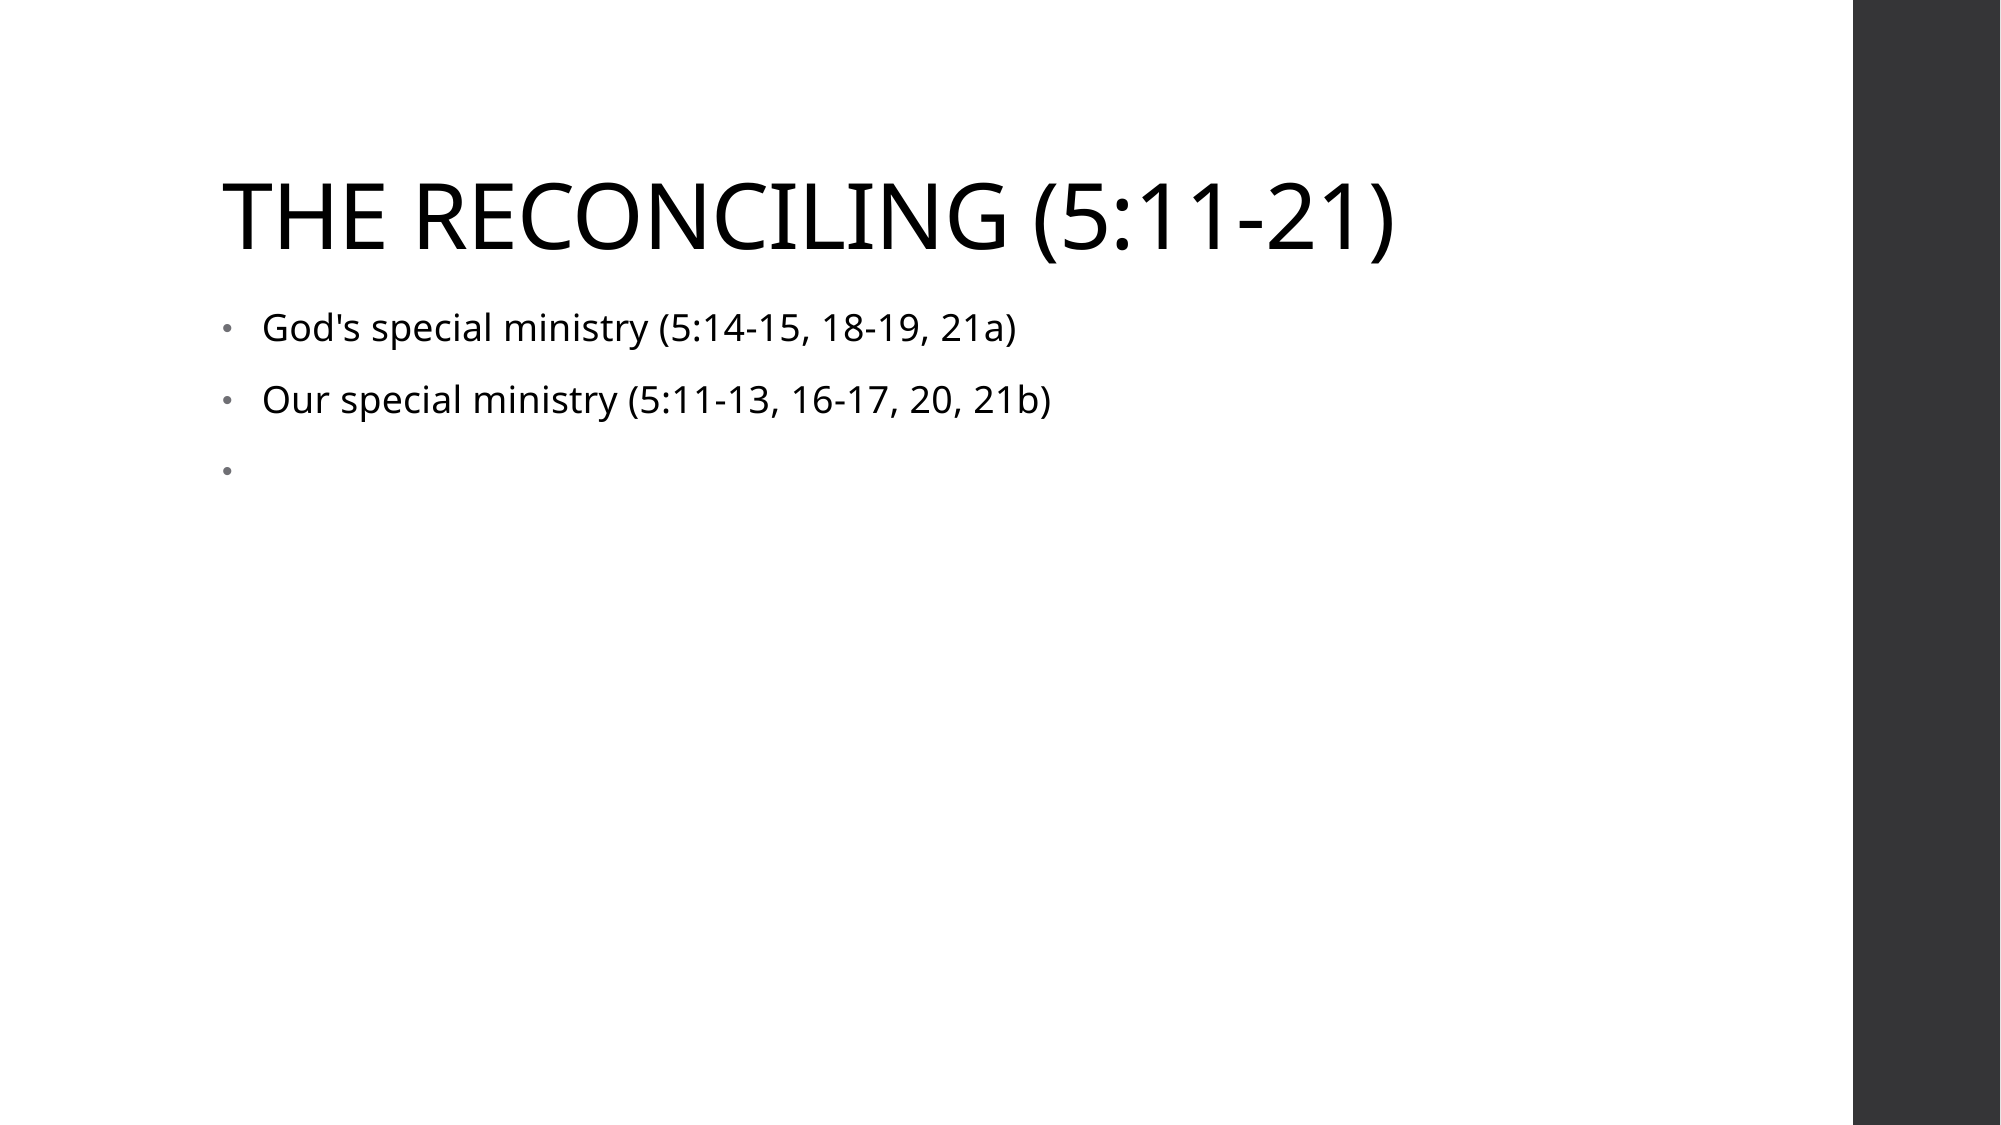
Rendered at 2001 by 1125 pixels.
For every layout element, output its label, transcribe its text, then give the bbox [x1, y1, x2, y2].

title THE RECONCILING (5:11-21) [206, 60, 1797, 278]
list God's special ministry (5:14-15, 18-19, 21a) Our special ministry (5:11-13, 16-17, 20, 21b) [206, 299, 1617, 1014]
